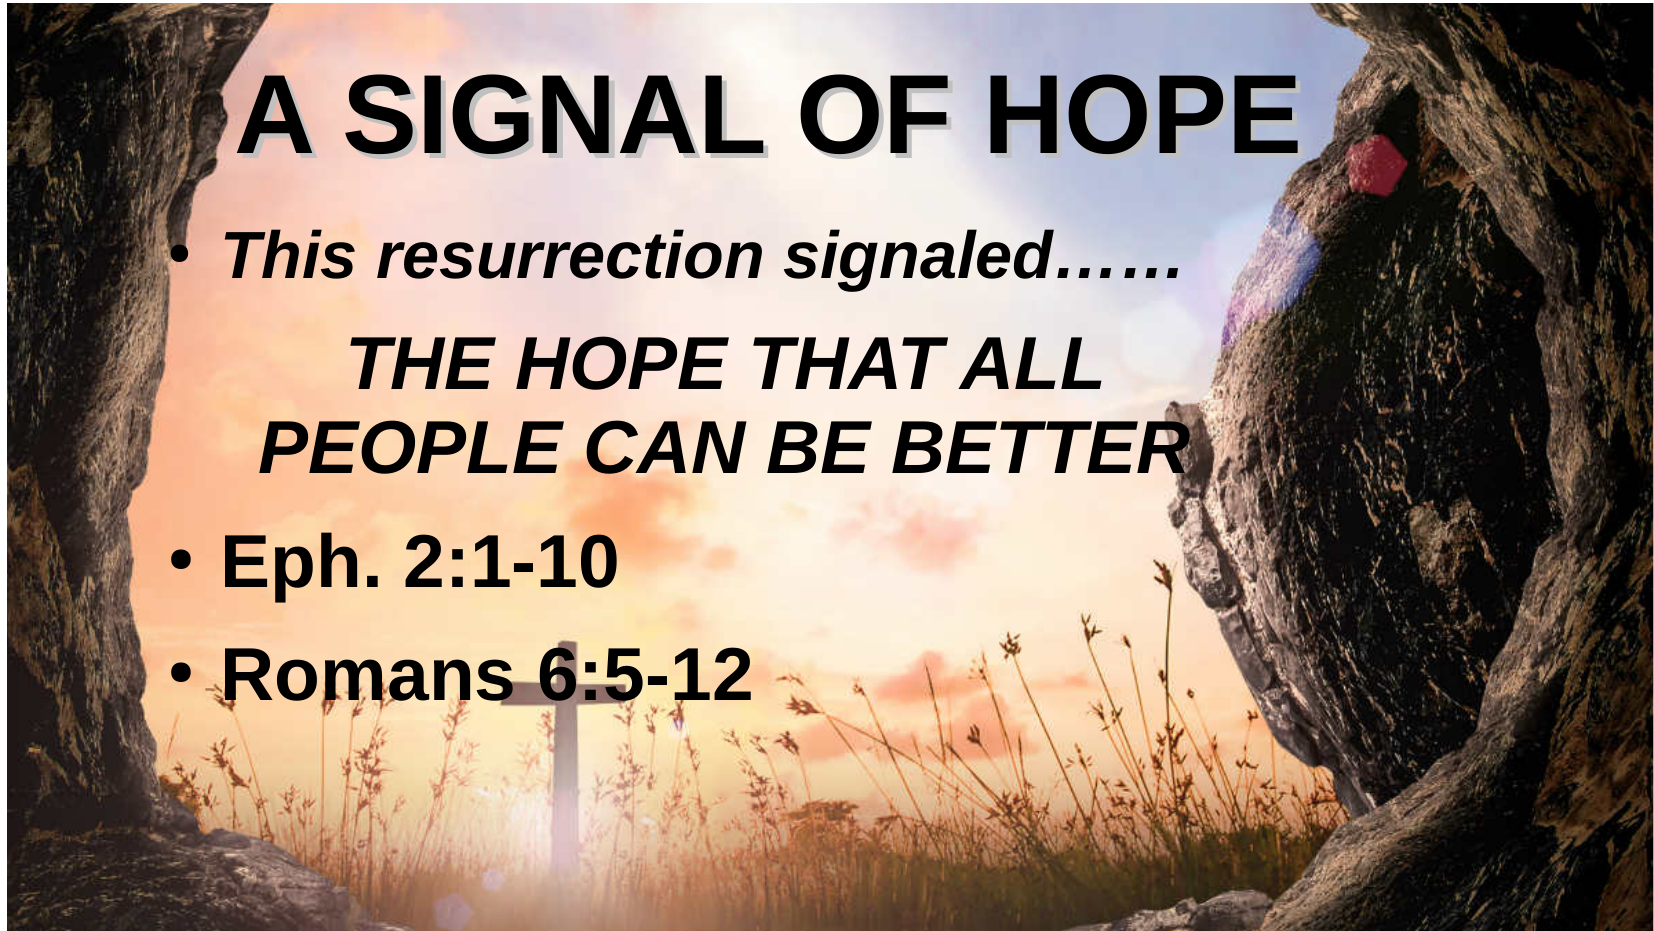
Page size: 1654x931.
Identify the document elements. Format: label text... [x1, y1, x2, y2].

picture [7, 3, 1654, 931]
list This resurrection signaled…… THE HOPE THAT ALL PEOPLE CAN BE BETTER Eph. 2:1-10 Romans 6:5-12 [150, 217, 1231, 901]
title A SIGNAL OF HOPE [82, 37, 1456, 193]
